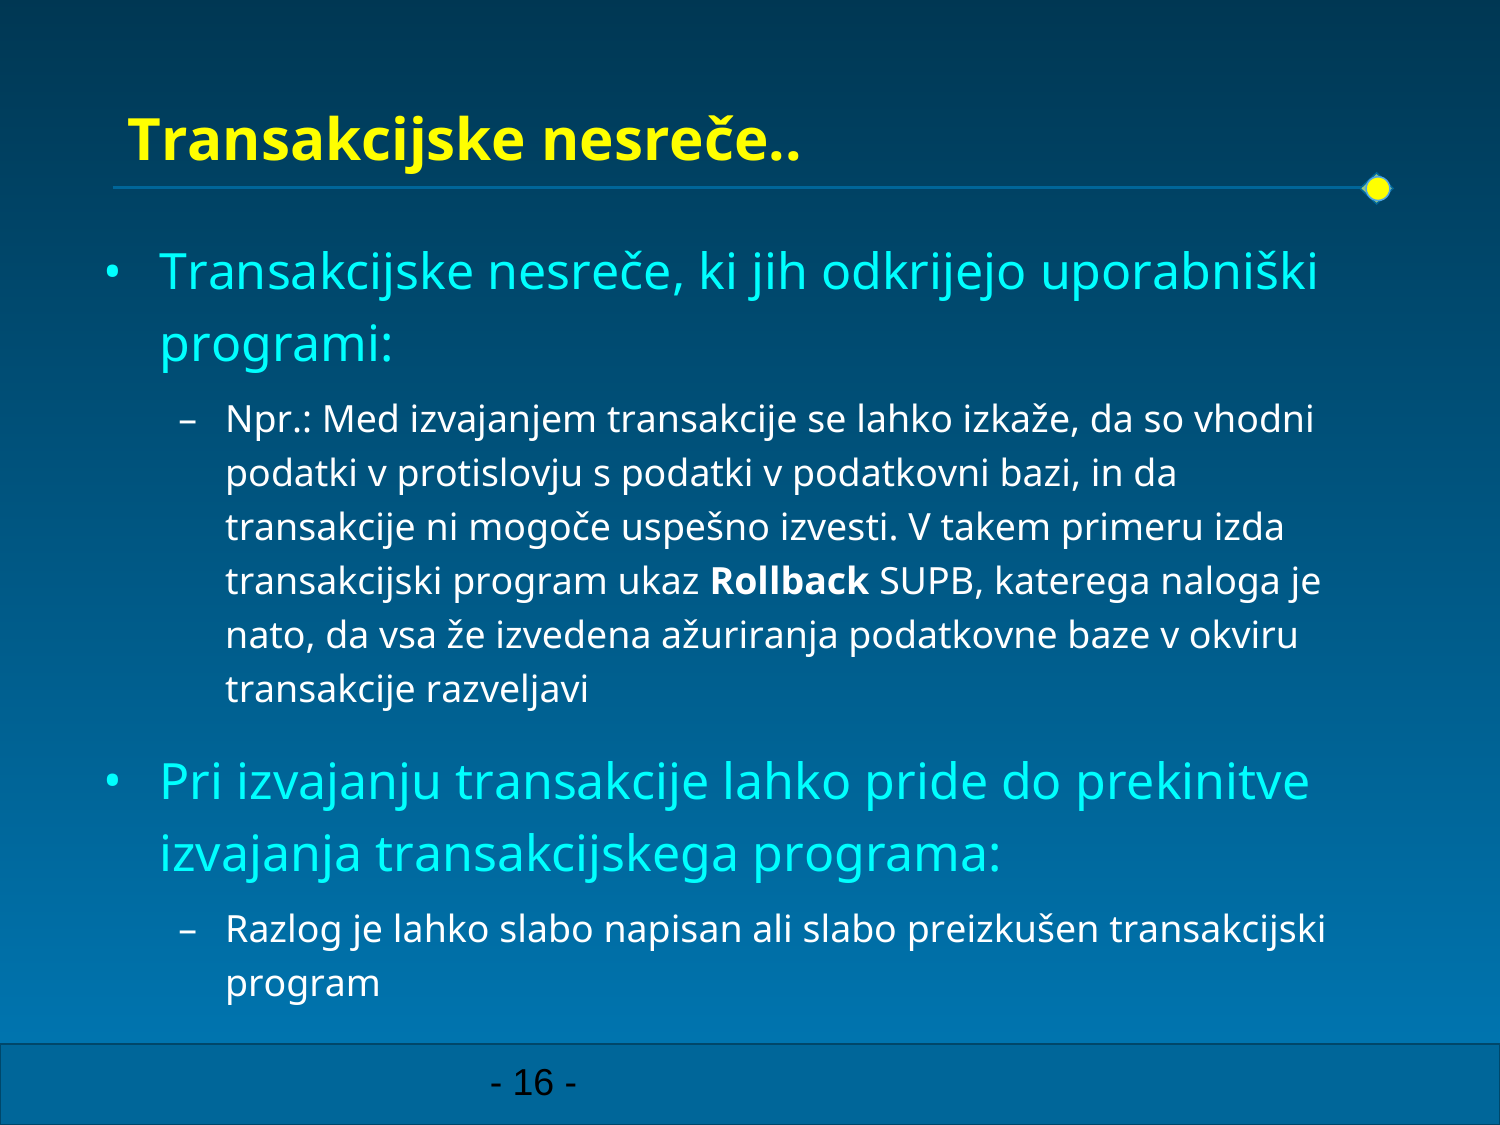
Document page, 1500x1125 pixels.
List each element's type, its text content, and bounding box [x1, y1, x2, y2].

title Transakcijske nesreče.. [112, 94, 1388, 181]
list Transakcijske nesreče, ki jih odkrijejo uporabniški programi: Npr.: Med izvajanjem transakcije se lahko izkaže, da so vhodni podatki v protislovju s podatki v podatkovni bazi, in da transakcije ni mogoče uspešno izvesti. V takem primeru izda transakcijski program ukaz Rollback SUPB, katerega naloga je nato, da vsa že izvedena ažuriranja podatkovne baze v okviru transakcije razveljavi Pri izvajanju transakcije lahko pride do prekinitve izvajanja transakcijskega programa: Razlog je lahko slabo napisan ali slabo preizkušen transakcijski program [88, 219, 1389, 1000]
